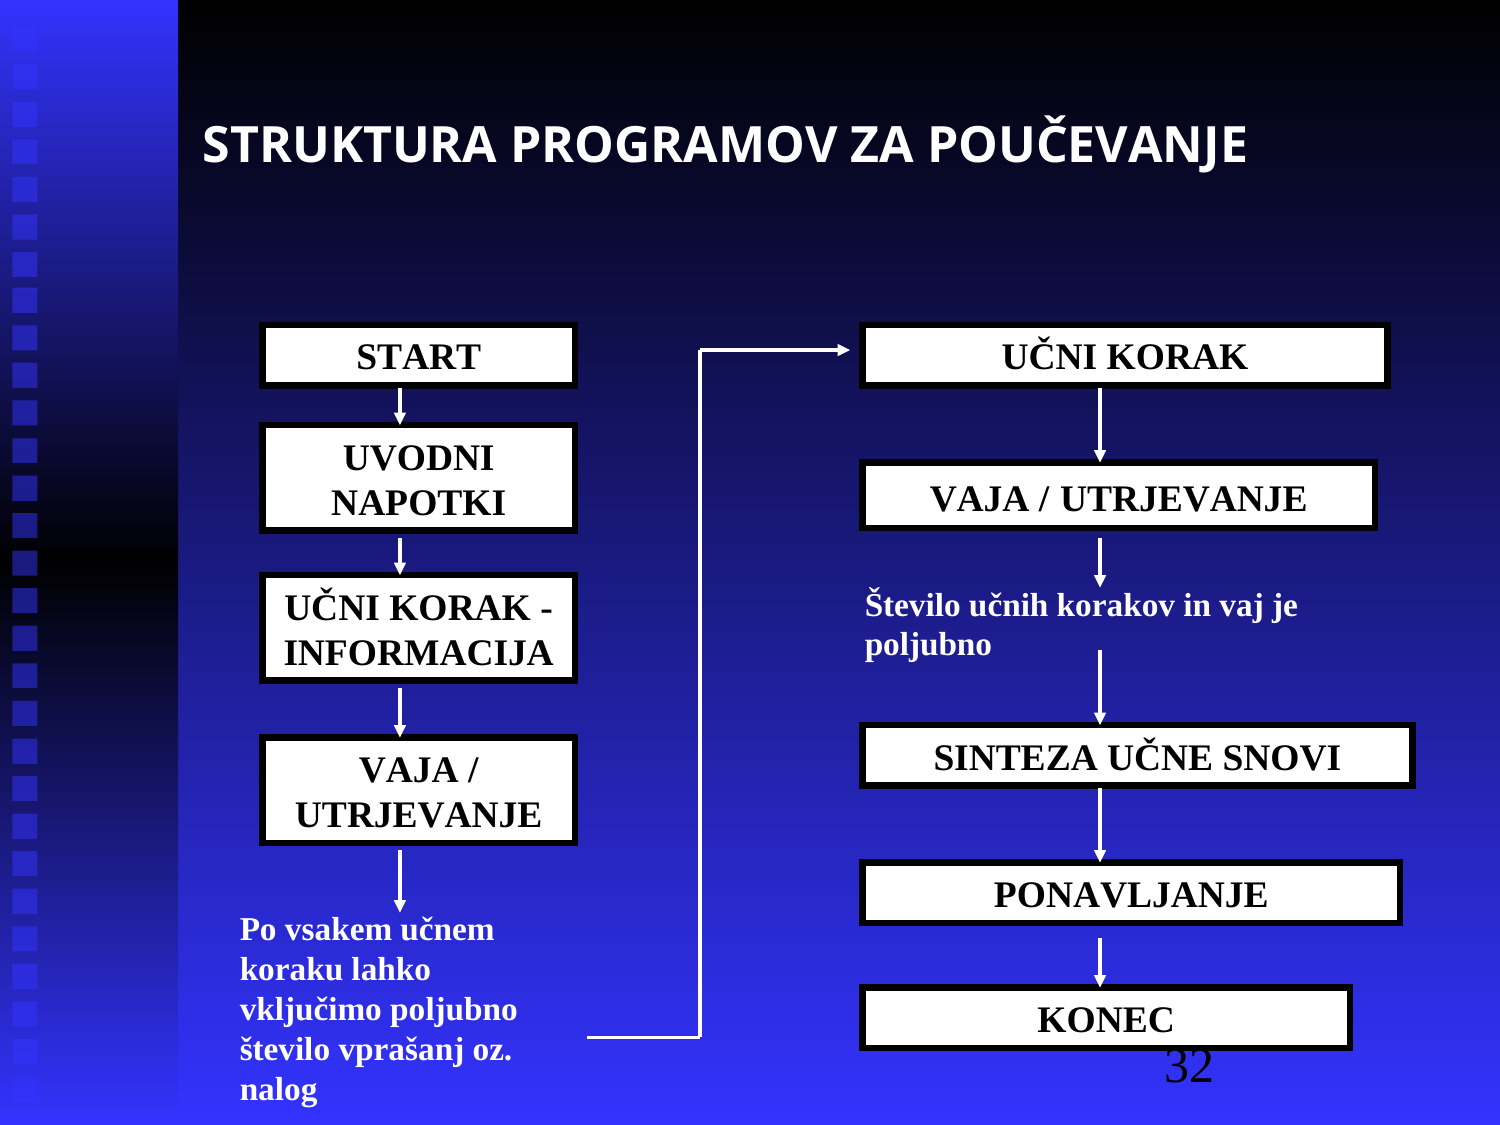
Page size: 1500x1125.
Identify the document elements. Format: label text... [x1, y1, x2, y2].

text_box UČNI KORAK - INFORMACIJA [262, 574, 576, 681]
title STRUKTURA PROGRAMOV ZA POUČEVANJE [187, 104, 1463, 181]
text_box Število učnih korakov in vaj je poljubno [849, 574, 1388, 671]
text_box PONAVLJANJE [862, 862, 1401, 923]
text_box SINTEZA UČNE SNOVI [862, 724, 1413, 786]
text_box KONEC [862, 987, 1351, 1048]
text_box Po vsakem učnem koraku lahko vključimo poljubno število vprašanj oz. nalog [225, 899, 538, 1115]
text_box START [262, 324, 576, 386]
text_box VAJA / UTRJEVANJE [862, 462, 1376, 529]
text_box UVODNI NAPOTKI [262, 424, 576, 531]
text_box UČNI KORAK [862, 324, 1388, 386]
text_box VAJA / UTRJEVANJE [262, 737, 576, 843]
